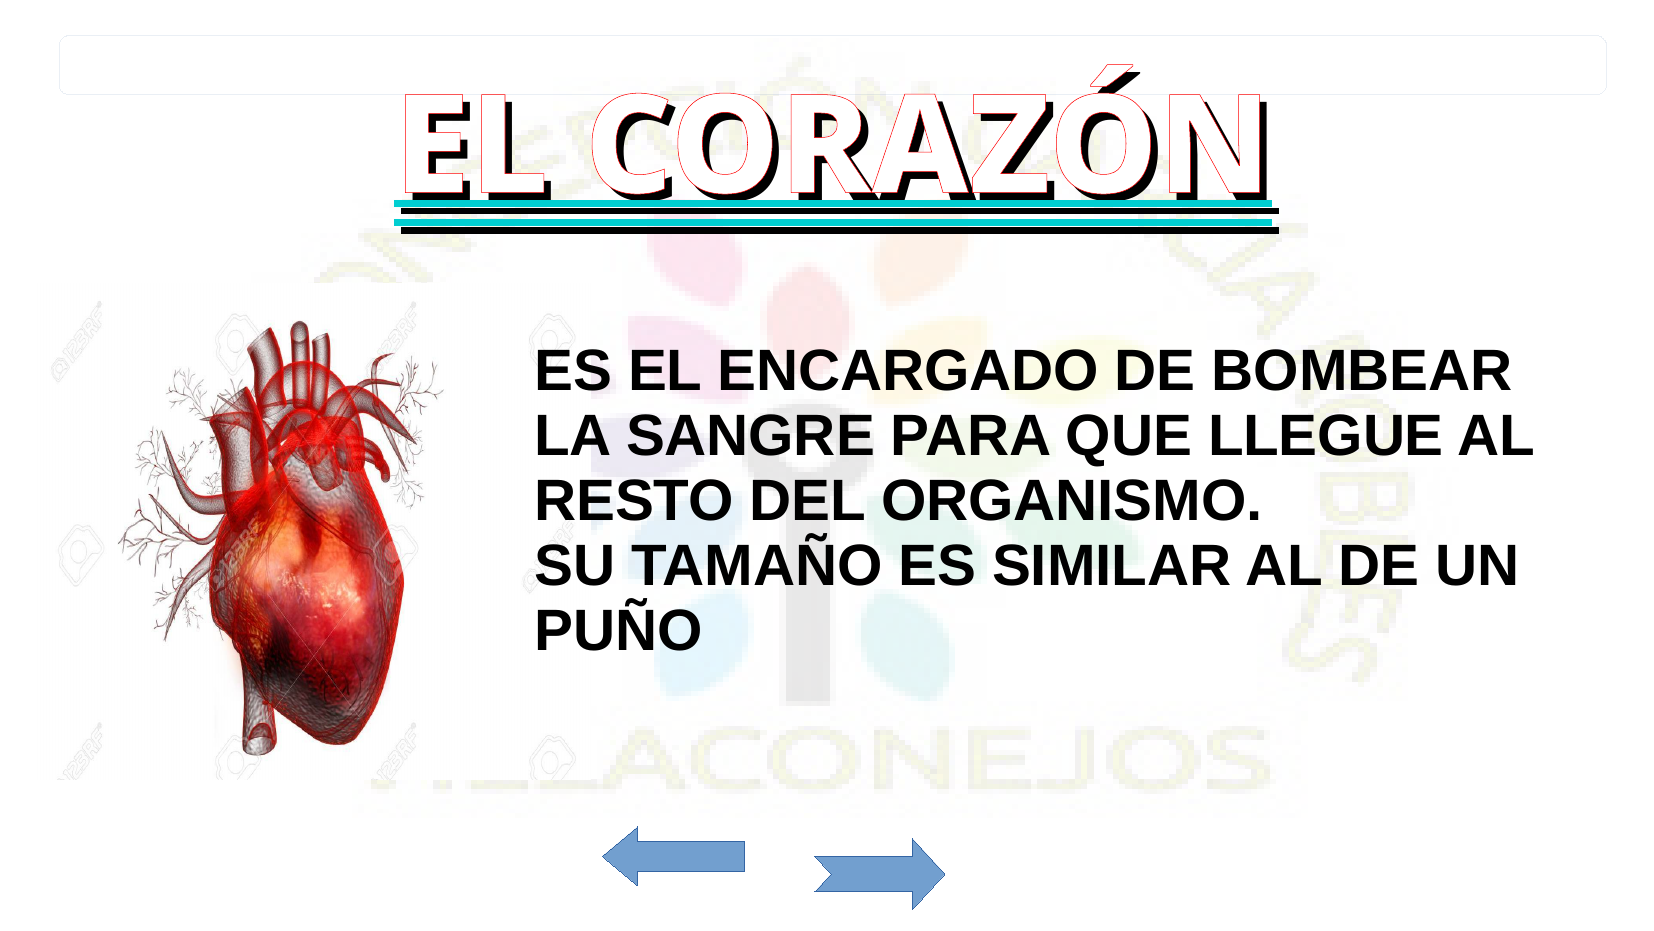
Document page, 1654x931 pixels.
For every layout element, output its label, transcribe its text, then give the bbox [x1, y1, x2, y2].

text_box [814, 838, 945, 910]
text_box [602, 826, 745, 886]
text_box EL CORAZÓN [59, 35, 1607, 95]
text_box ES EL ENCARGADO DE BOMBEAR LA SANGRE PARA QUE LLEGUE AL RESTO DEL ORGANISMO. SU TAMAÑO ES SIMILAR AL DE UN PUÑO [519, 330, 1607, 736]
picture [35, 283, 591, 780]
